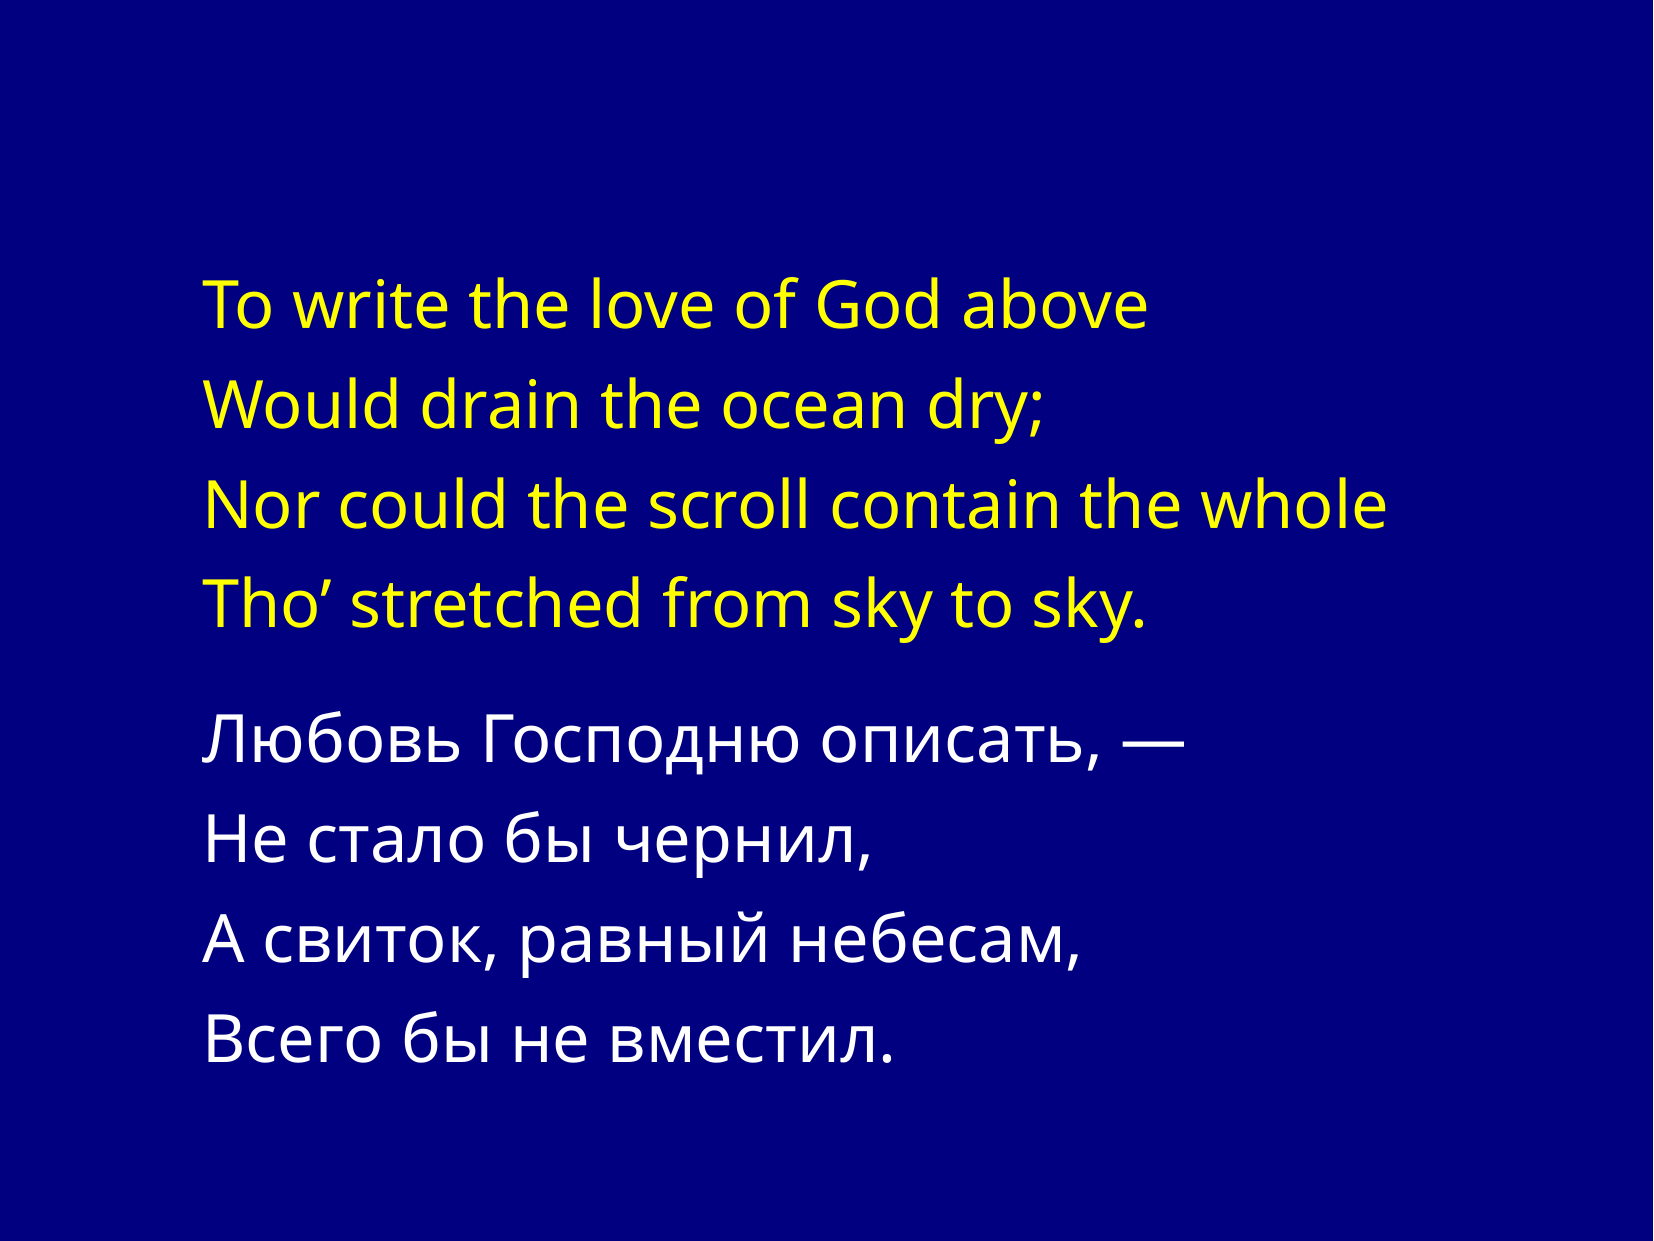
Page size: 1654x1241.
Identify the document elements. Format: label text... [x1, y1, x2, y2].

text_box Любовь Господню описать, — Не стало бы чернил, А свиток, равный небесам, Всего бы не вместил. [75, 675, 1576, 1163]
text_box To write the love of God above Would drain the ocean dry; Nor could the scroll contain the whole Tho’ stretched from sky to sky. [75, 150, 1576, 638]
